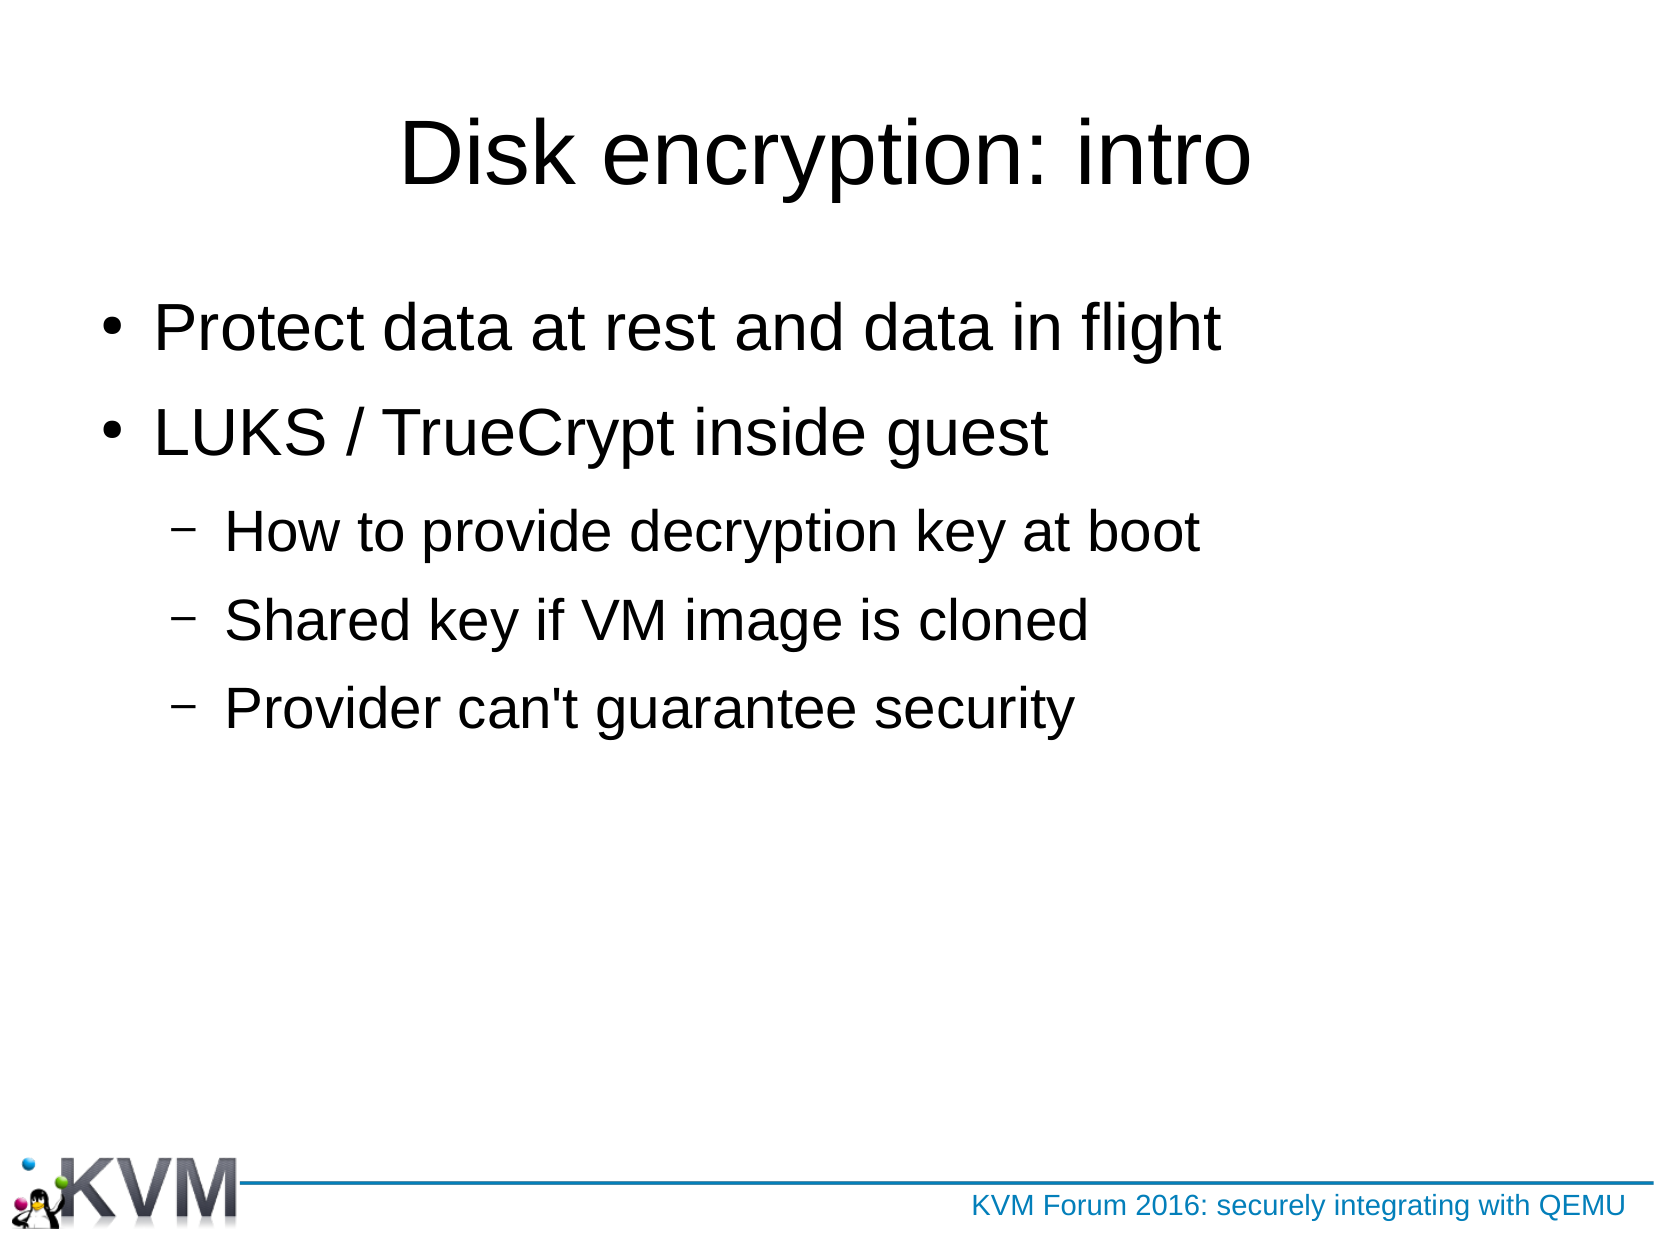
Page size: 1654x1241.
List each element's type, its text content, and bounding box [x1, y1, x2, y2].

list Protect data at rest and data in flight LUKS / TrueCrypt inside guest How to provide decryption key at boot Shared key if VM image is cloned Provider can't guarantee security [82, 290, 1571, 1010]
picture [11, 1157, 1654, 1229]
title Disk encryption: intro [82, 49, 1571, 257]
